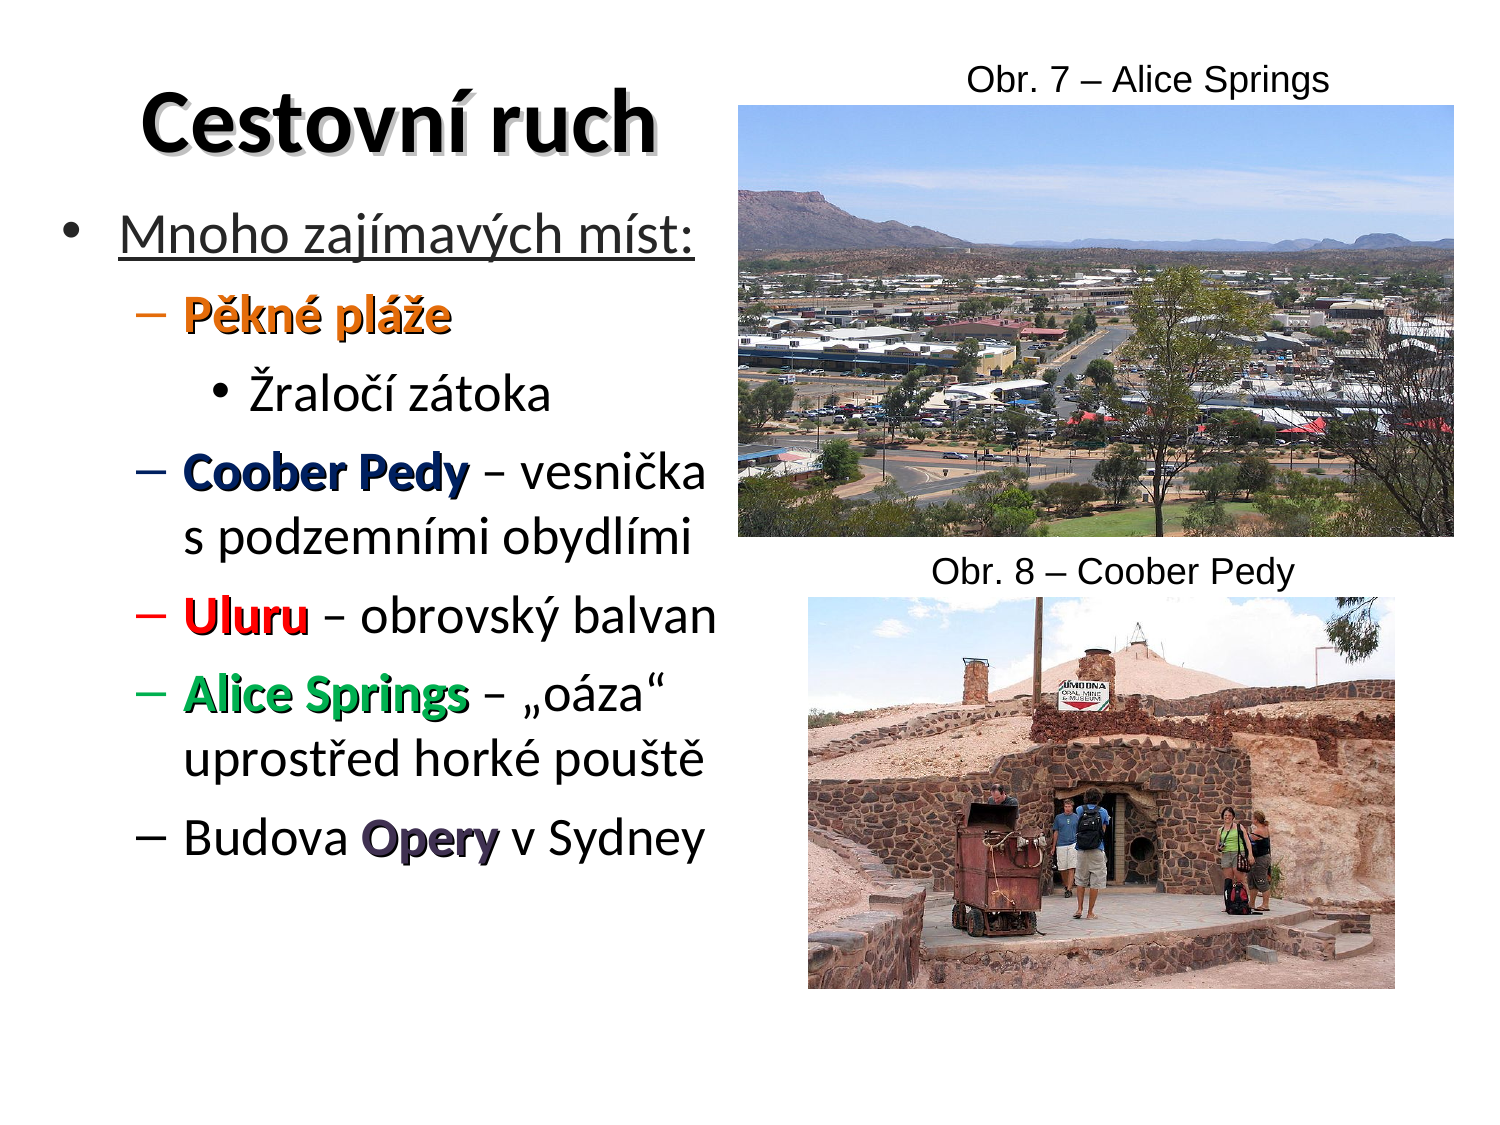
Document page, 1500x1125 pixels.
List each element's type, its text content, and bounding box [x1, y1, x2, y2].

list Mnoho zajímavých míst: Pěkné pláže Žraločí zátoka Coober Pedy – vesnička s podzemními obydlími Uluru – obrovský balvan Alice Springs – „oáza“ uprostřed horké pouště Budova Opery v Sydney [46, 187, 774, 952]
text_box Obr. 8 – Coober Pedy [913, 538, 1313, 597]
text_box Obr. 7 – Alice Springs [949, 46, 1348, 105]
picture [738, 105, 1454, 537]
picture [808, 597, 1395, 989]
title Cestovní ruch [74, 45, 727, 187]
